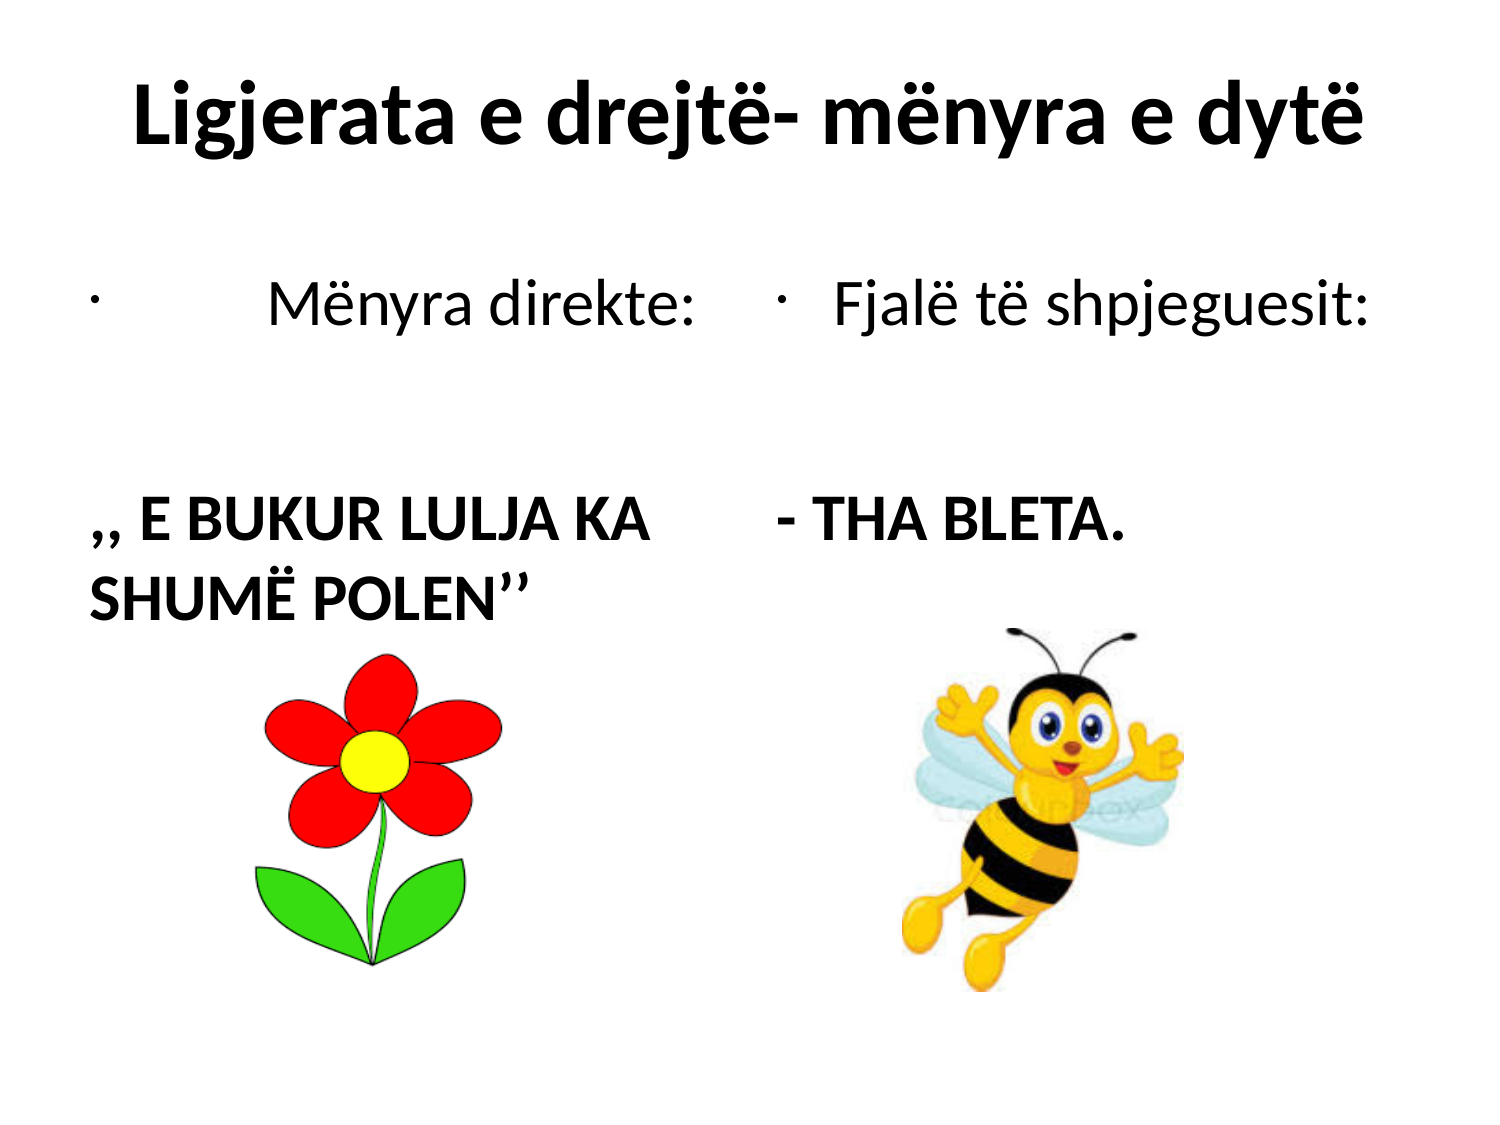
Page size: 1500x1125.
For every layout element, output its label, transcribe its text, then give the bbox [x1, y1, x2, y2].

title Ligjerata e drejtë- mënyra e dytë [75, 45, 1425, 233]
list Fjalë të shpjeguesit: [761, 251, 1425, 356]
picture [246, 651, 516, 968]
list ,, E BUKUR LULJA KA SHUMË POLEN’’ [75, 356, 738, 1005]
list - THA BLETA. [761, 356, 1425, 1005]
picture [902, 628, 1184, 992]
list Mënyra direkte: [75, 251, 738, 356]
